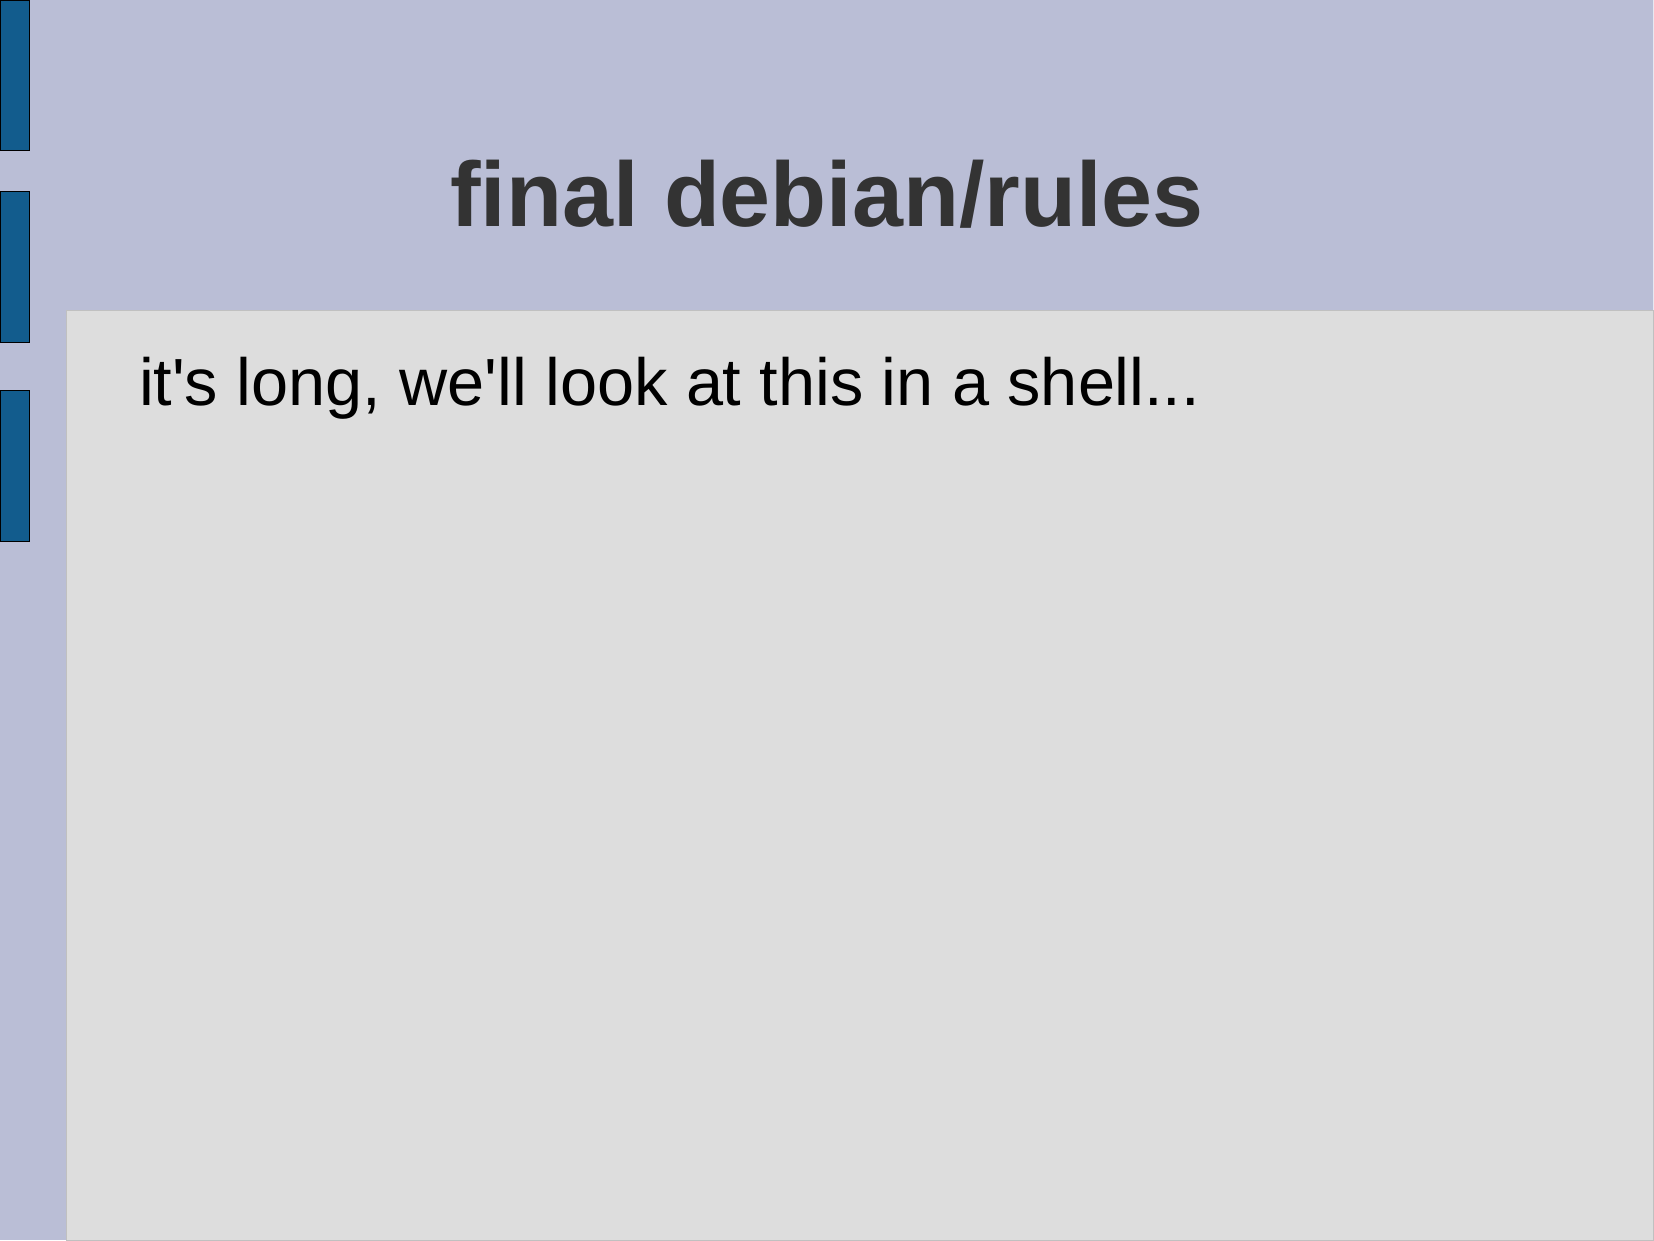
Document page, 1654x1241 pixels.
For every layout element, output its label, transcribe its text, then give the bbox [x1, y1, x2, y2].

title final debian/rules [121, 91, 1534, 299]
list it's long, we'll look at this in a shell... [121, 344, 1534, 1127]
